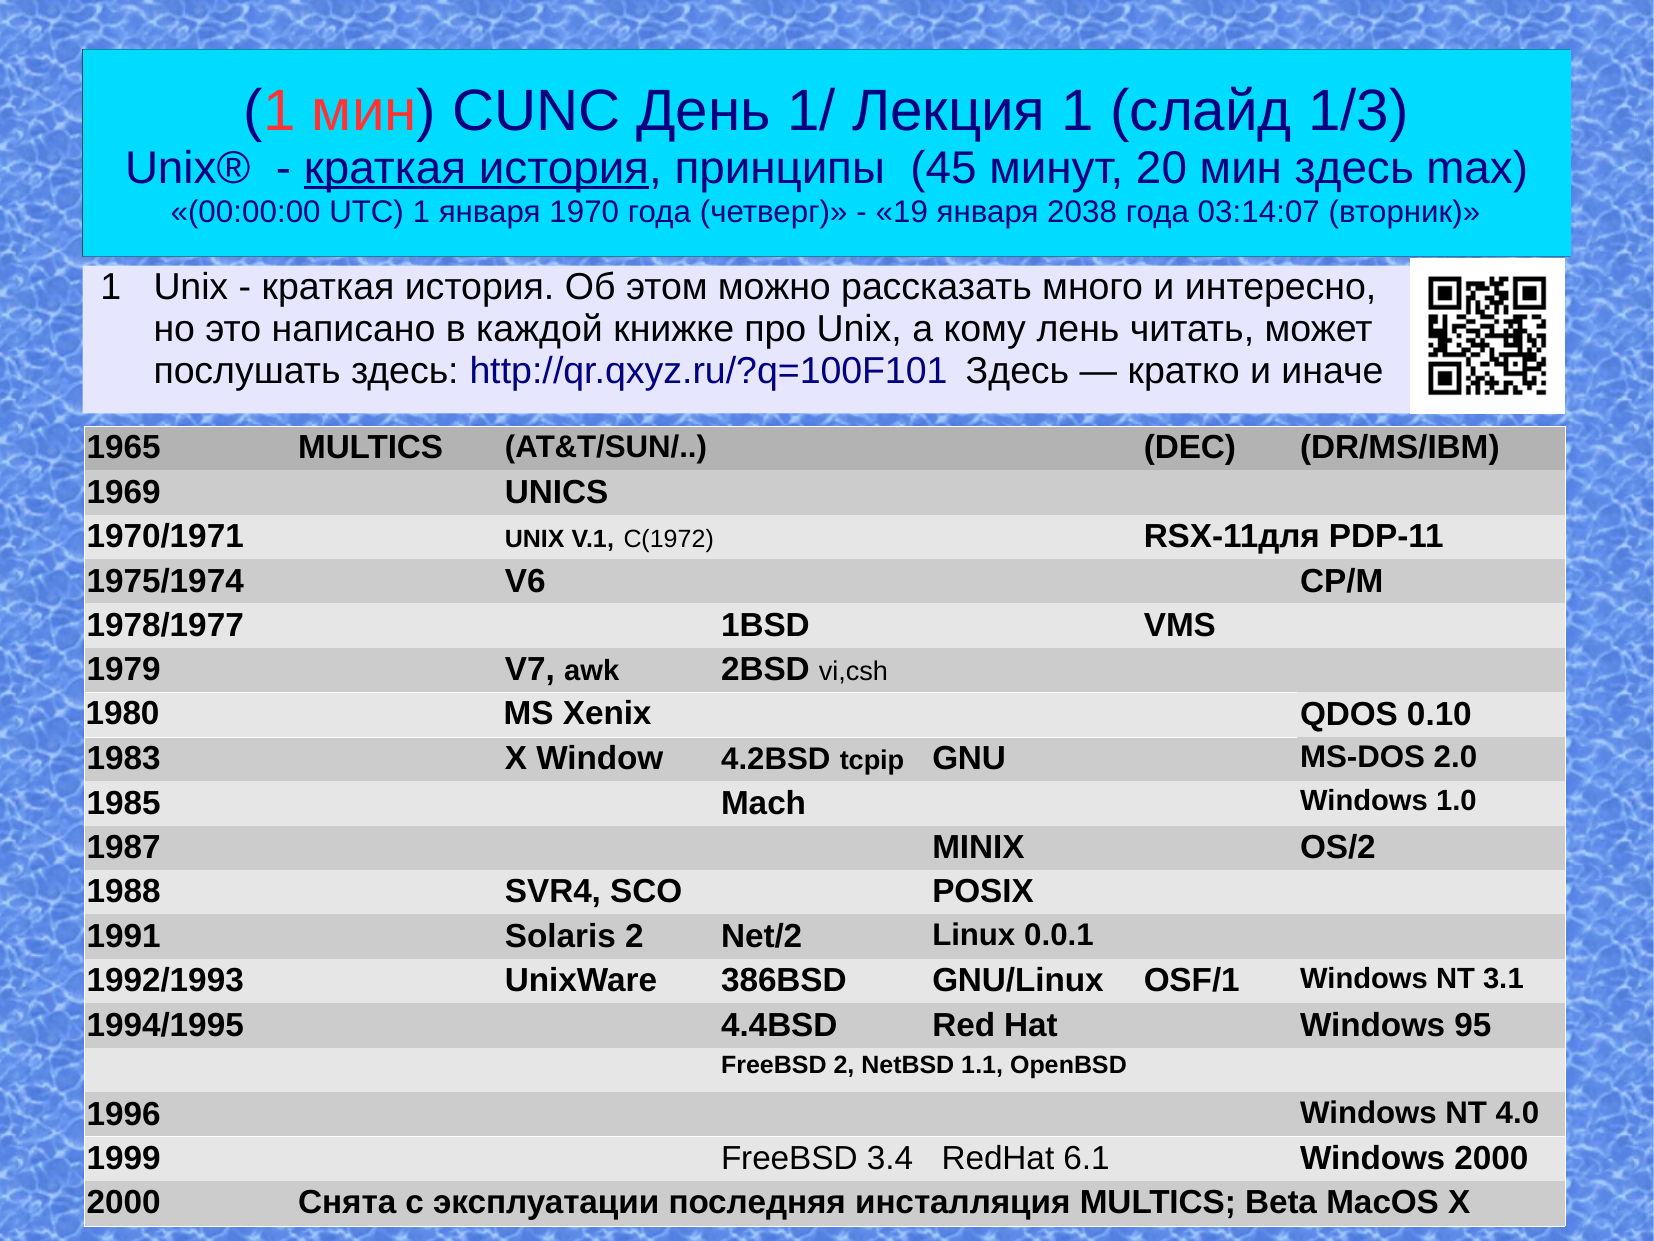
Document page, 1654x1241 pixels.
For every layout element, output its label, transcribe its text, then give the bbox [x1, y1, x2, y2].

table_cell [295, 1137, 502, 1181]
table_header (AT&T/SUN/..) [502, 427, 718, 470]
table_cell 2BSD vi,csh [718, 648, 929, 692]
table_cell CP/M [1297, 559, 1565, 603]
table_cell [718, 559, 929, 603]
table_cell [1297, 1048, 1565, 1092]
table_cell 2000 [85, 1181, 295, 1226]
table_cell QDOS 0.10 [1297, 692, 1565, 737]
table_cell [295, 781, 502, 826]
table_cell FreeBSD 3.4 [718, 1137, 929, 1181]
table_cell [718, 693, 929, 737]
table_cell 1975/1974 [85, 559, 295, 603]
table_cell [929, 648, 1141, 692]
table_cell Mach [718, 781, 929, 826]
table_cell [1141, 781, 1297, 826]
table_cell 386BSD [718, 959, 929, 1003]
table_cell UNIX V.1, C(1972) [502, 515, 718, 559]
table_cell [502, 1003, 718, 1048]
table_cell [295, 1092, 502, 1136]
table_cell MS Xenix [502, 693, 718, 737]
table_cell [295, 914, 502, 959]
table_cell [929, 603, 1141, 648]
table_cell [1141, 870, 1297, 914]
table_cell UnixWare [502, 959, 718, 1003]
table_cell V6 [502, 559, 718, 603]
table_cell [718, 1092, 929, 1136]
table_cell [1141, 826, 1297, 870]
table_cell MS-DOS 2.0 [1297, 737, 1565, 781]
table_cell [295, 738, 502, 781]
table_cell [502, 1092, 718, 1136]
table_cell 1996 [85, 1092, 295, 1136]
title (1 мин) CUNC День 1/ Лекция 1 (слайд 1/3) Unix® - краткая история, принципы (45 минут, 20 мин здесь max) «(00:00:00 UTC) 1 января 1970 года (четверг)» - «19 января 2038 года 03:14:07 (вторник)» [82, 49, 1571, 257]
table_cell 1999 [85, 1137, 295, 1181]
table_cell Снята с эксплуатации последняя инсталляция MULTICS; Beta MacOS X [295, 1181, 1565, 1226]
table_cell RedHat 6.1 [929, 1137, 1141, 1181]
table_cell [1141, 1048, 1297, 1092]
table_cell UNICS [502, 470, 718, 515]
table_cell 1970/1971 [85, 515, 295, 559]
table_cell [85, 1048, 295, 1092]
table_cell [1297, 648, 1565, 692]
table_cell [502, 781, 718, 826]
table_cell [929, 515, 1141, 559]
table_cell V7, awk [502, 648, 718, 692]
table_cell [1141, 1092, 1297, 1136]
table_header 1965 [85, 427, 295, 470]
table_cell [1297, 603, 1565, 648]
table_cell VMS [1141, 603, 1297, 648]
table_cell Linux 0.0.1 [929, 914, 1141, 959]
table_cell [1297, 870, 1565, 914]
table_cell [502, 603, 718, 648]
table_cell [718, 826, 929, 870]
table_cell 1985 [85, 781, 295, 826]
table_cell 4.4BSD [718, 1003, 929, 1048]
table_cell [1141, 559, 1297, 603]
table_cell 1992/1993 [85, 959, 295, 1003]
table_cell GNU/Linux [929, 959, 1141, 1003]
table_cell 1980 [85, 693, 295, 737]
table_cell [1141, 693, 1297, 737]
picture [0, 0, 1654, 1241]
table_header [718, 427, 929, 470]
table_cell FreeBSD 2, NetBSD 1.1, OpenBSD [718, 1048, 1141, 1092]
table_cell [295, 693, 502, 737]
table_cell [718, 470, 929, 515]
table_cell [1141, 470, 1297, 515]
table_header (DEC) [1141, 427, 1297, 470]
table_cell 1988 [85, 870, 295, 914]
table_cell [1141, 738, 1297, 781]
table_cell [1297, 470, 1565, 515]
table_cell [295, 648, 502, 692]
table_cell 4.2BSD tcpip [718, 738, 929, 781]
table_cell SVR4, SCO [502, 870, 718, 914]
table_cell [295, 470, 502, 515]
table_cell [929, 781, 1141, 826]
table_cell X Window [502, 738, 718, 781]
table_cell [1141, 1003, 1297, 1048]
table_cell MINIX [929, 826, 1141, 870]
table_cell Windows 1.0 [1297, 781, 1565, 826]
table_cell Windows NT 4.0 [1297, 1092, 1565, 1136]
table_cell 1969 [85, 470, 295, 515]
table_header MULTICS [295, 427, 502, 470]
table_cell [295, 515, 502, 559]
table_cell [295, 1003, 502, 1048]
table_cell 1987 [85, 826, 295, 870]
table_cell OS/2 [1297, 826, 1565, 870]
table_cell Solaris 2 [502, 914, 718, 959]
table_header [929, 427, 1141, 470]
table_cell [295, 959, 502, 1003]
table_cell [502, 826, 718, 870]
table_cell POSIX [929, 870, 1141, 914]
table_cell [1297, 914, 1565, 959]
table_cell Net/2 [718, 914, 929, 959]
table_cell [295, 559, 502, 603]
table_cell 1994/1995 [85, 1003, 295, 1048]
table_cell [295, 1048, 502, 1092]
table_cell [1141, 1137, 1297, 1181]
table_cell [502, 1048, 718, 1092]
table_cell [1141, 648, 1297, 692]
table_cell OSF/1 [1141, 959, 1297, 1003]
table_cell [929, 693, 1141, 737]
table_cell 1991 [85, 914, 295, 959]
table_cell [295, 603, 502, 648]
table_cell RSX-11для PDP-11 [1141, 515, 1565, 559]
table_cell 1BSD [718, 603, 929, 648]
table_header (DR/MS/IBM) [1297, 427, 1565, 470]
list Unix - краткая история. Об этом можно рассказать много и интересно, но это написано в каждой книжке про Unix, а кому лень читать, может послушать здесь: http://qr.qxyz.ru/?q=100F101 Здесь — кратко и иначе [82, 265, 1410, 414]
table_cell GNU [929, 738, 1141, 781]
table_cell [929, 559, 1141, 603]
table_cell Windows 95 [1297, 1003, 1565, 1048]
table_cell Red Hat [929, 1003, 1141, 1048]
table_cell [929, 470, 1141, 515]
table_cell Windows 2000 [1297, 1137, 1565, 1181]
table_cell [718, 870, 929, 914]
table_cell [1141, 914, 1297, 959]
table_cell [295, 826, 502, 870]
table_cell [295, 870, 502, 914]
table_cell Windows NT 3.1 [1297, 959, 1565, 1003]
table_cell 1983 [85, 738, 295, 781]
table_cell 1978/1977 [85, 603, 295, 648]
table_cell [502, 1137, 718, 1181]
table_cell [929, 1092, 1141, 1136]
table_cell [718, 515, 929, 559]
table_cell 1979 [85, 648, 295, 692]
